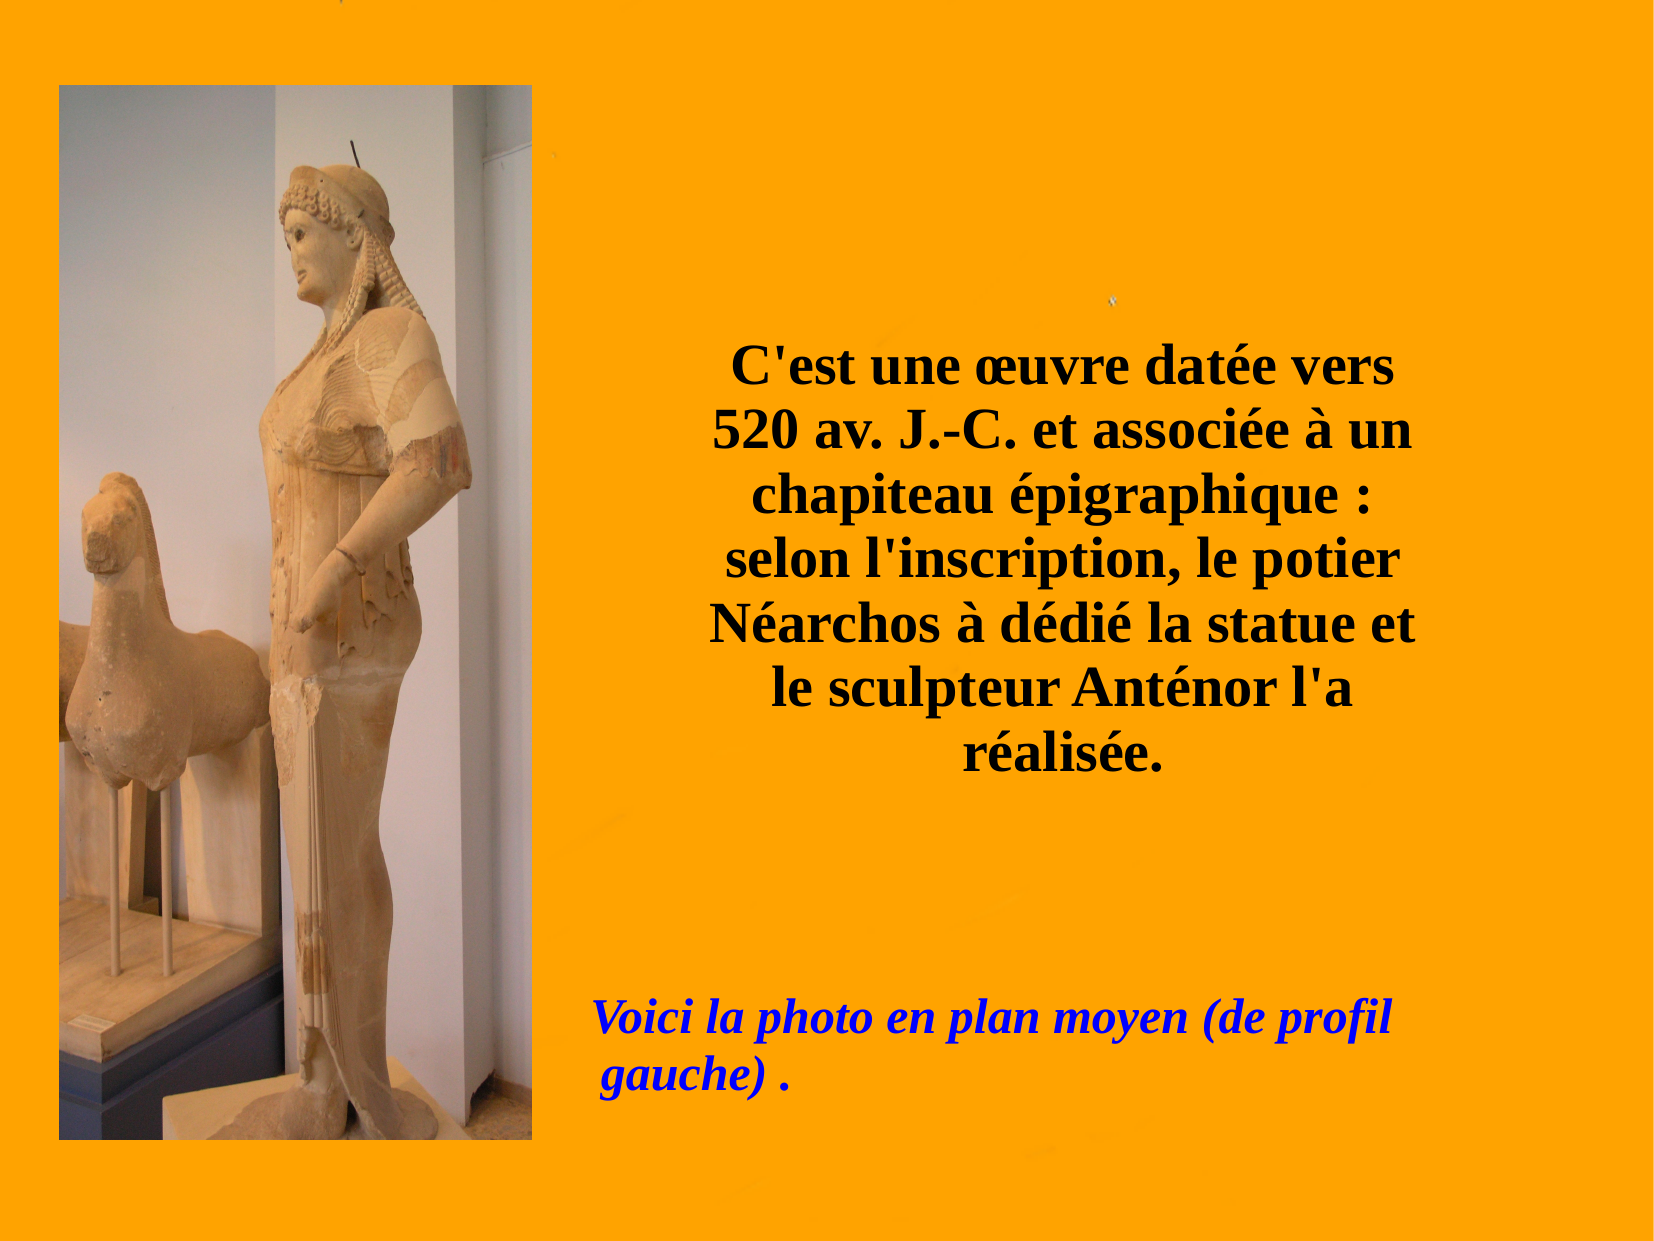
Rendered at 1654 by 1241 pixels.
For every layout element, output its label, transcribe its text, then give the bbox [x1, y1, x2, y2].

picture [0, 0, 1654, 1241]
text_box Voici la photo en plan moyen (de profil gauche) . [561, 974, 1565, 1111]
text_box C'est une œuvre datée vers 520 av. J.-C. et associée à un chapiteau épigraphique : selon l'inscription, le potier Néarchos à dédié la statue et le sculpteur Anténor l'a réalisée. [679, 324, 1447, 801]
